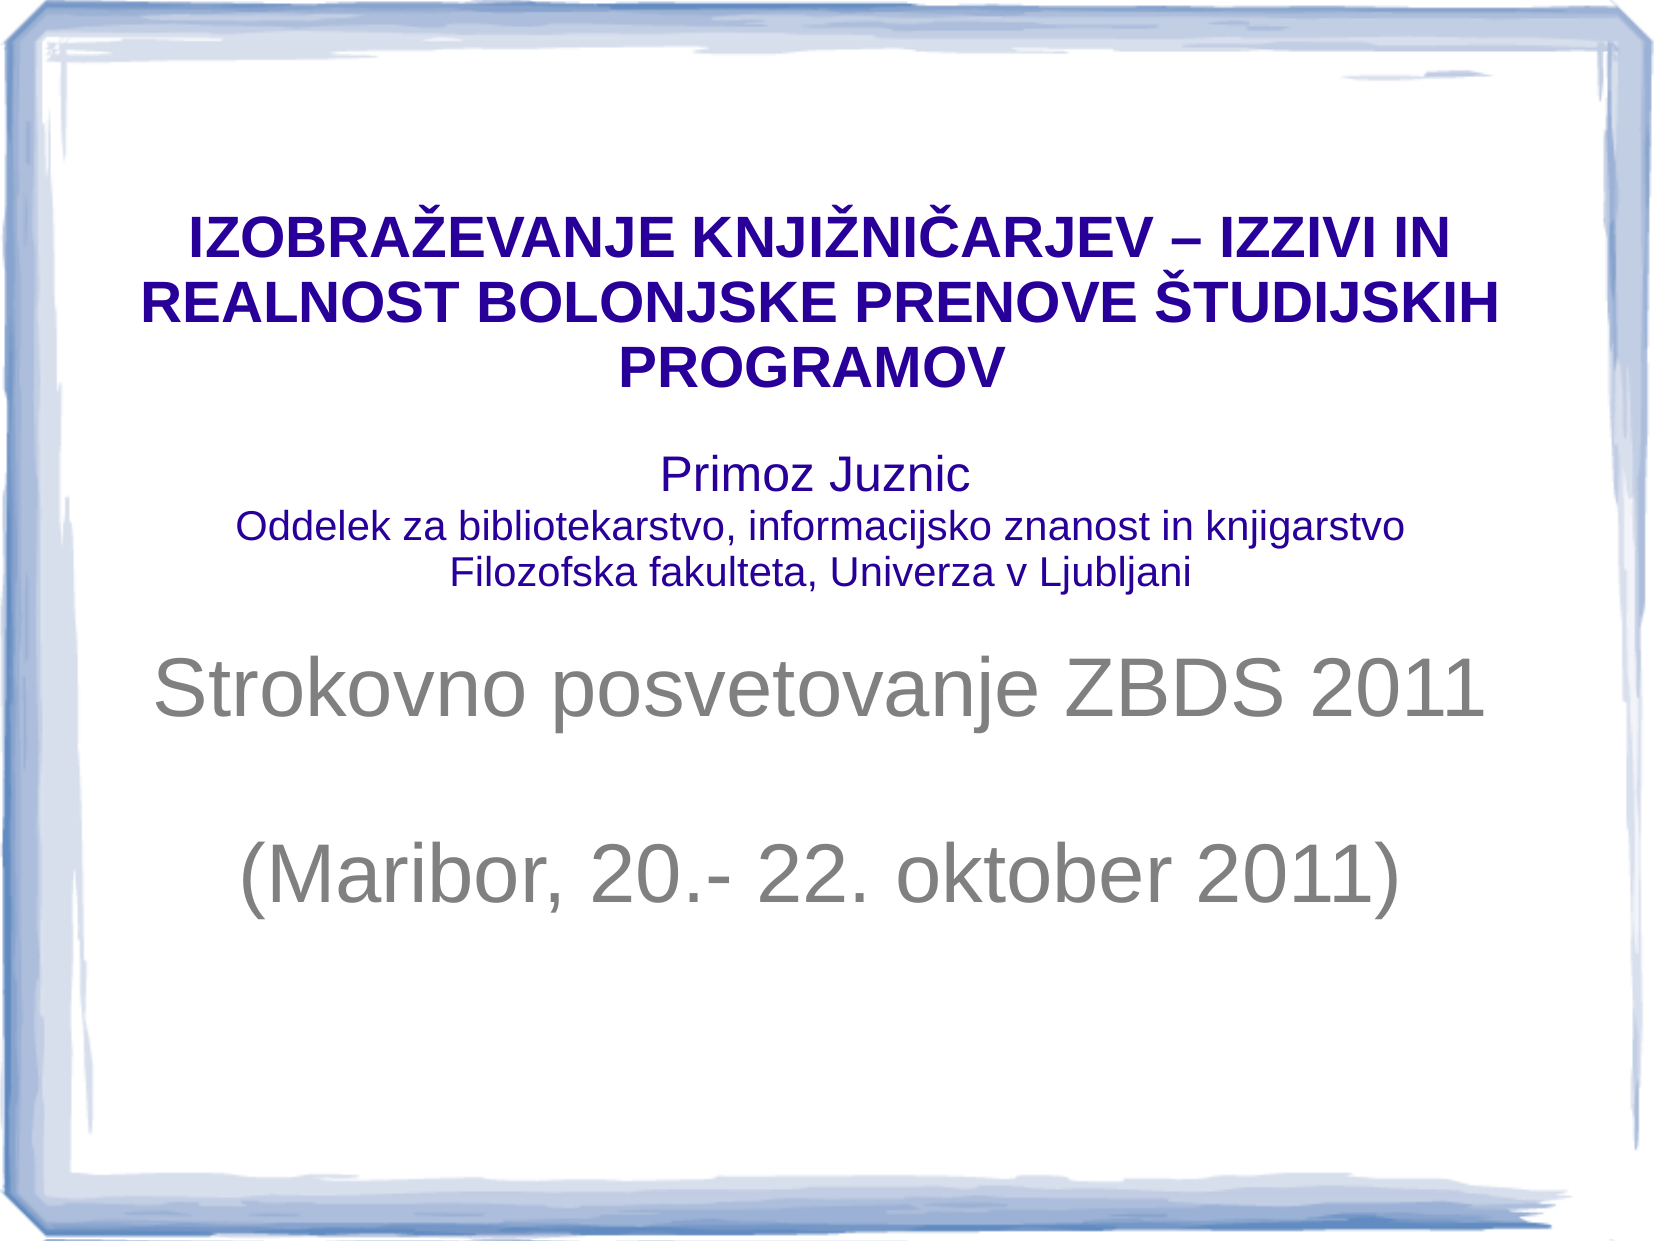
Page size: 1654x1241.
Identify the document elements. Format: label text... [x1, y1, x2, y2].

picture [0, 0, 1654, 1241]
title IZOBRAŽEVANJE KNJIŽNIČARJEV – IZZIVI IN REALNOST BOLONJSKE PRENOVE ŠTUDIJSKIH PROGRAMOV Primoz Juznic Oddelek za bibliotekarstvo, informacijsko znanost in knjigarstvo Filozofska fakulteta, Univerza v Ljubljani Strokovno posvetovanje ZBDS 2011 (Maribor, 20.- 22. oktober 2011) [76, 0, 1565, 1063]
